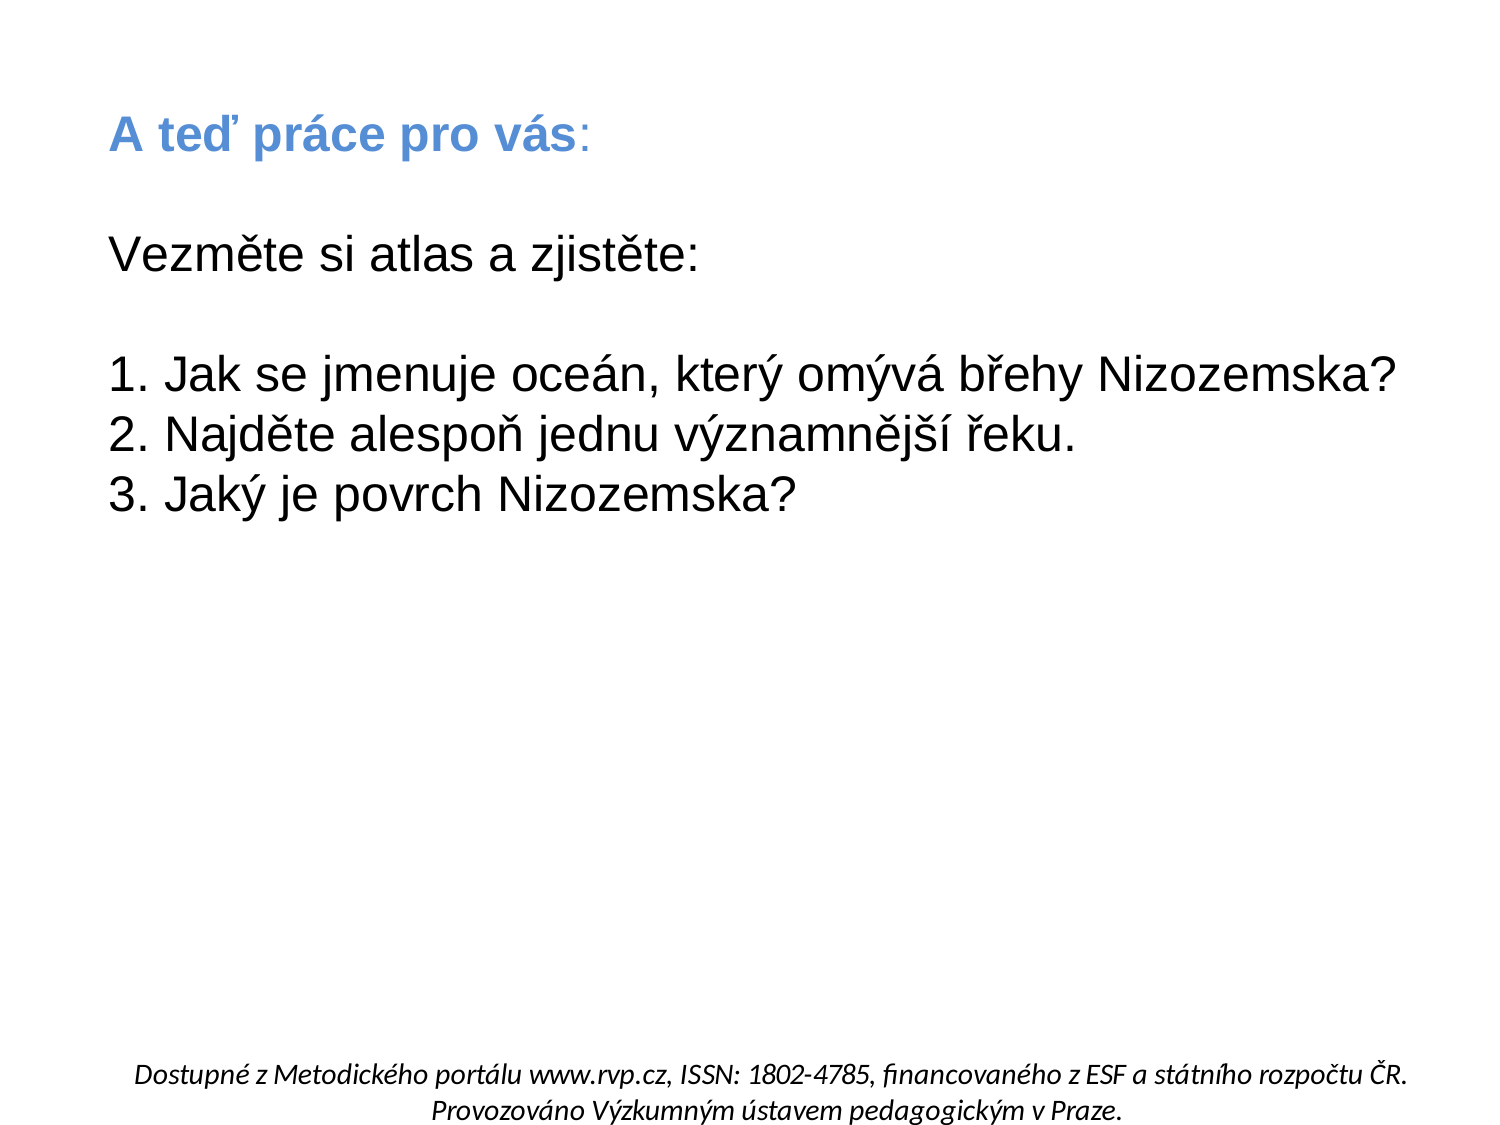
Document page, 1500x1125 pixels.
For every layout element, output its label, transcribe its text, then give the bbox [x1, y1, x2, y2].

picture [135, 1060, 1408, 1125]
text_box A teď práce pro vás: Vezměte si atlas a zjistěte: Jak se jmenuje oceán, který omývá břehy Nizozemska? Najděte alespoň jednu významnější řeku. Jaký je povrch Nizozemska? [93, 93, 1436, 530]
